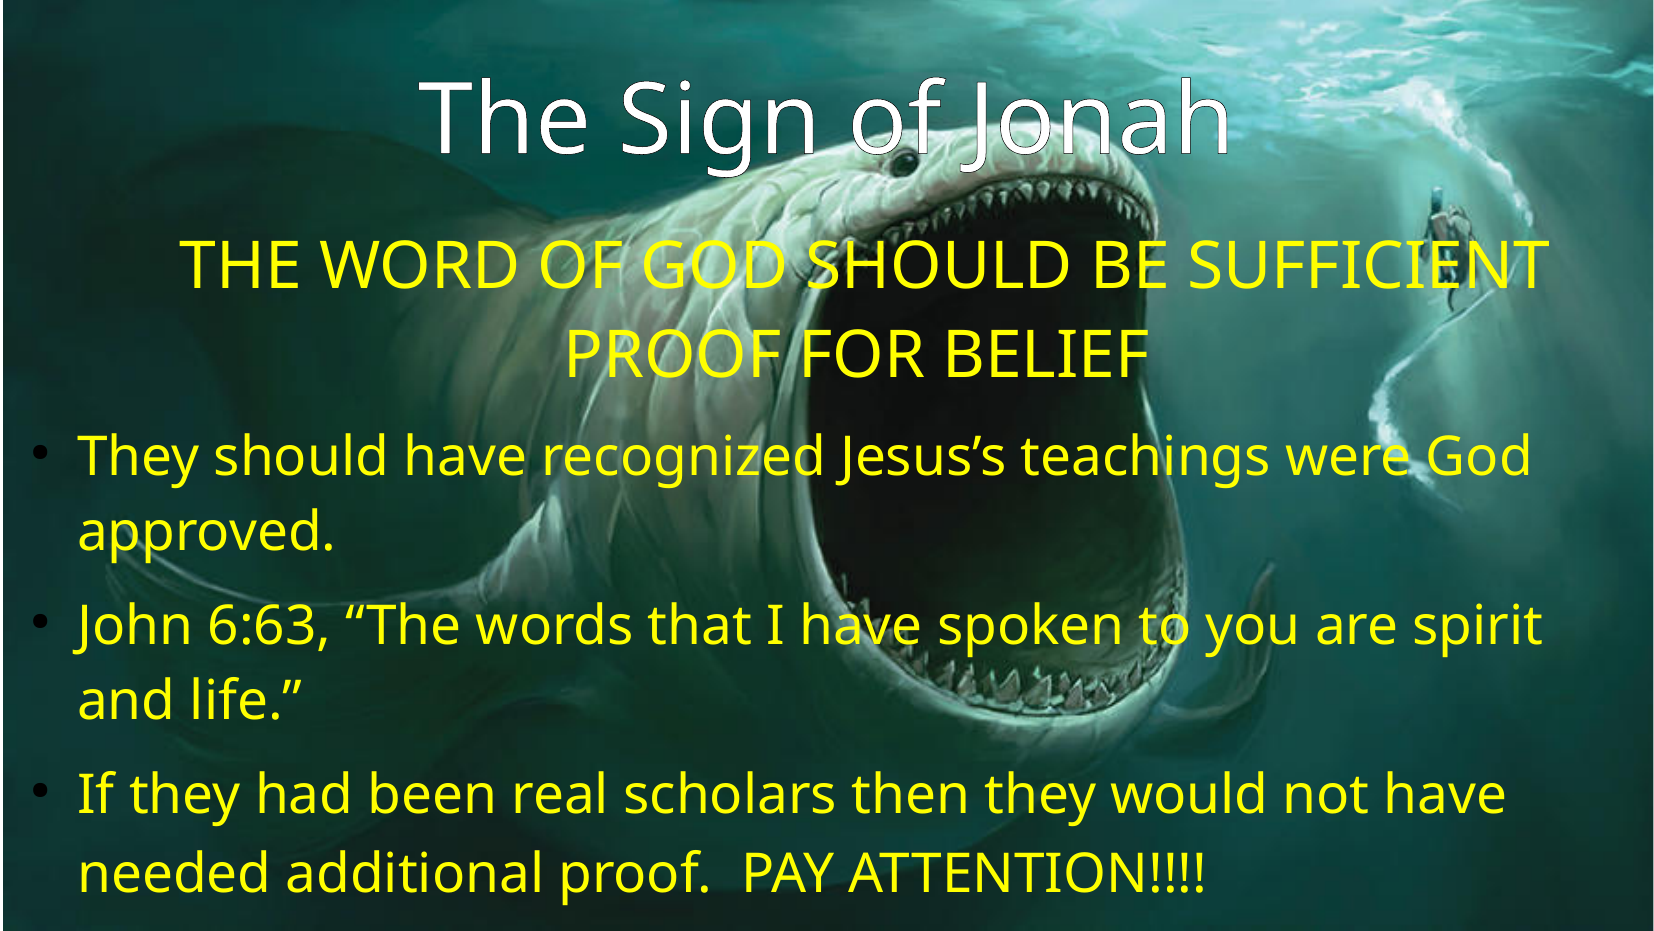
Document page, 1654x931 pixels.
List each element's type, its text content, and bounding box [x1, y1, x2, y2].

title The Sign of Jonah [82, 37, 1571, 193]
list THE WORD OF GOD SHOULD BE SUFFICIENT PROOF FOR BELIEF They should have recognized Jesus’s teachings were God approved. John 6:63, “The words that I have spoken to you are spirit and life.” If they had been real scholars then they would not have needed additional proof. PAY ATTENTION!!!! [15, 217, 1654, 916]
picture [3, 0, 1654, 931]
